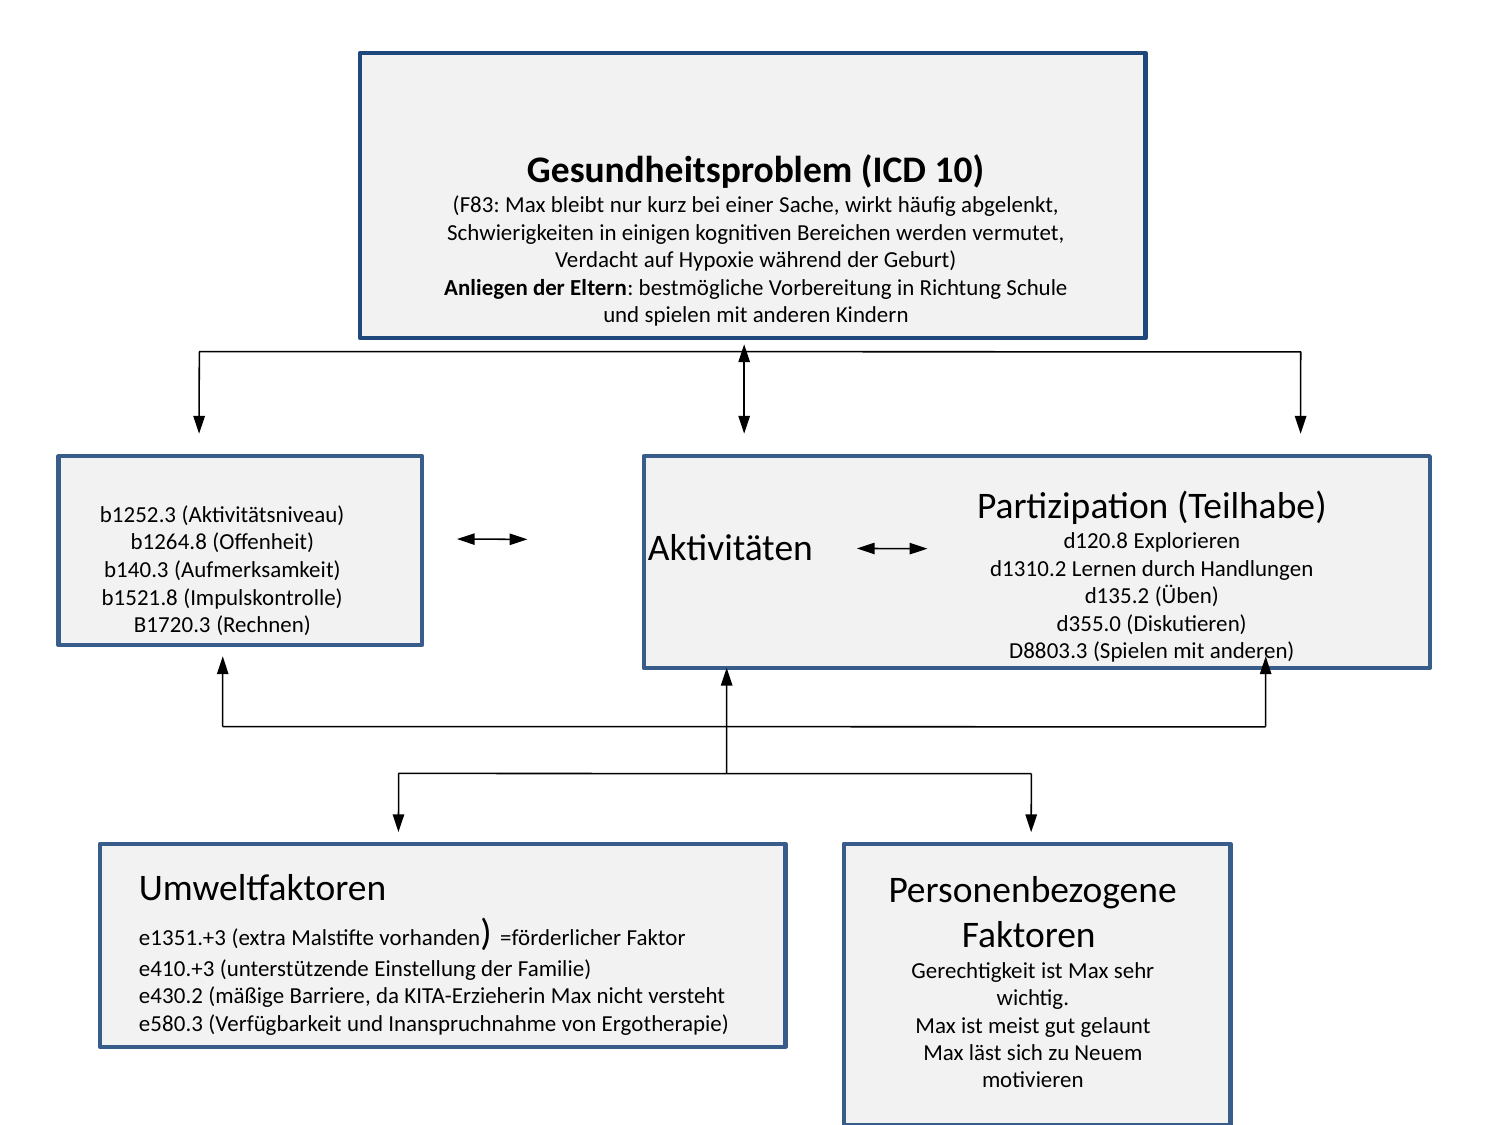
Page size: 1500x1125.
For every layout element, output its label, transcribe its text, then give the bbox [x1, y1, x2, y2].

text_box Aktivitäten [632, 515, 868, 622]
text_box [844, 844, 1230, 1125]
text_box Gesundheitsproblem (ICD 10) (F83: Max bleibt nur kurz bei einer Sache, wirkt häufig abgelenkt, Schwierigkeiten in einigen kognitiven Bereichen werden vermutet, Verdacht auf Hypoxie während der Geburt) Anliegen der Eltern: bestmögliche Vorbereitung in Richtung Schule und spielen mit anderen Kindern [421, 137, 1090, 337]
text_box Partizipation (Teilhabe) d120.8 Explorieren d1310.2 Lernen durch Handlungen d135.2 (Üben) d355.0 (Diskutieren) D8803.3 (Spielen mit anderen) [892, 473, 1412, 911]
text_box [644, 550, 892, 668]
text_box [59, 456, 422, 645]
text_box b1252.3 (Aktivitätsniveau) b1264.8 (Offenheit) b140.3 (Aufmerksamkeit) b1521.8 (Impulskontrolle) B1720.3 (Rechnen) [70, 492, 375, 720]
text_box Umweltfaktoren e1351.+3 (extra Malstifte vorhanden) =förderlicher Faktor e410.+3 (unterstützende Einstellung der Familie) e430.2 (mäßige Barriere, da KITA-Erzieherin Max nicht versteht e580.3 (Verfügbarkeit und Inanspruchnahme von Ergotherapie) [123, 855, 786, 1119]
text_box Personenbezogene Faktoren Gerechtigkeit ist Max sehr wichtig. Max ist meist gut gelaunt Max läst sich zu Neuem motivieren [867, 857, 1199, 1103]
text_box [100, 844, 785, 1047]
text_box [360, 53, 1145, 338]
text_box [644, 456, 1430, 668]
